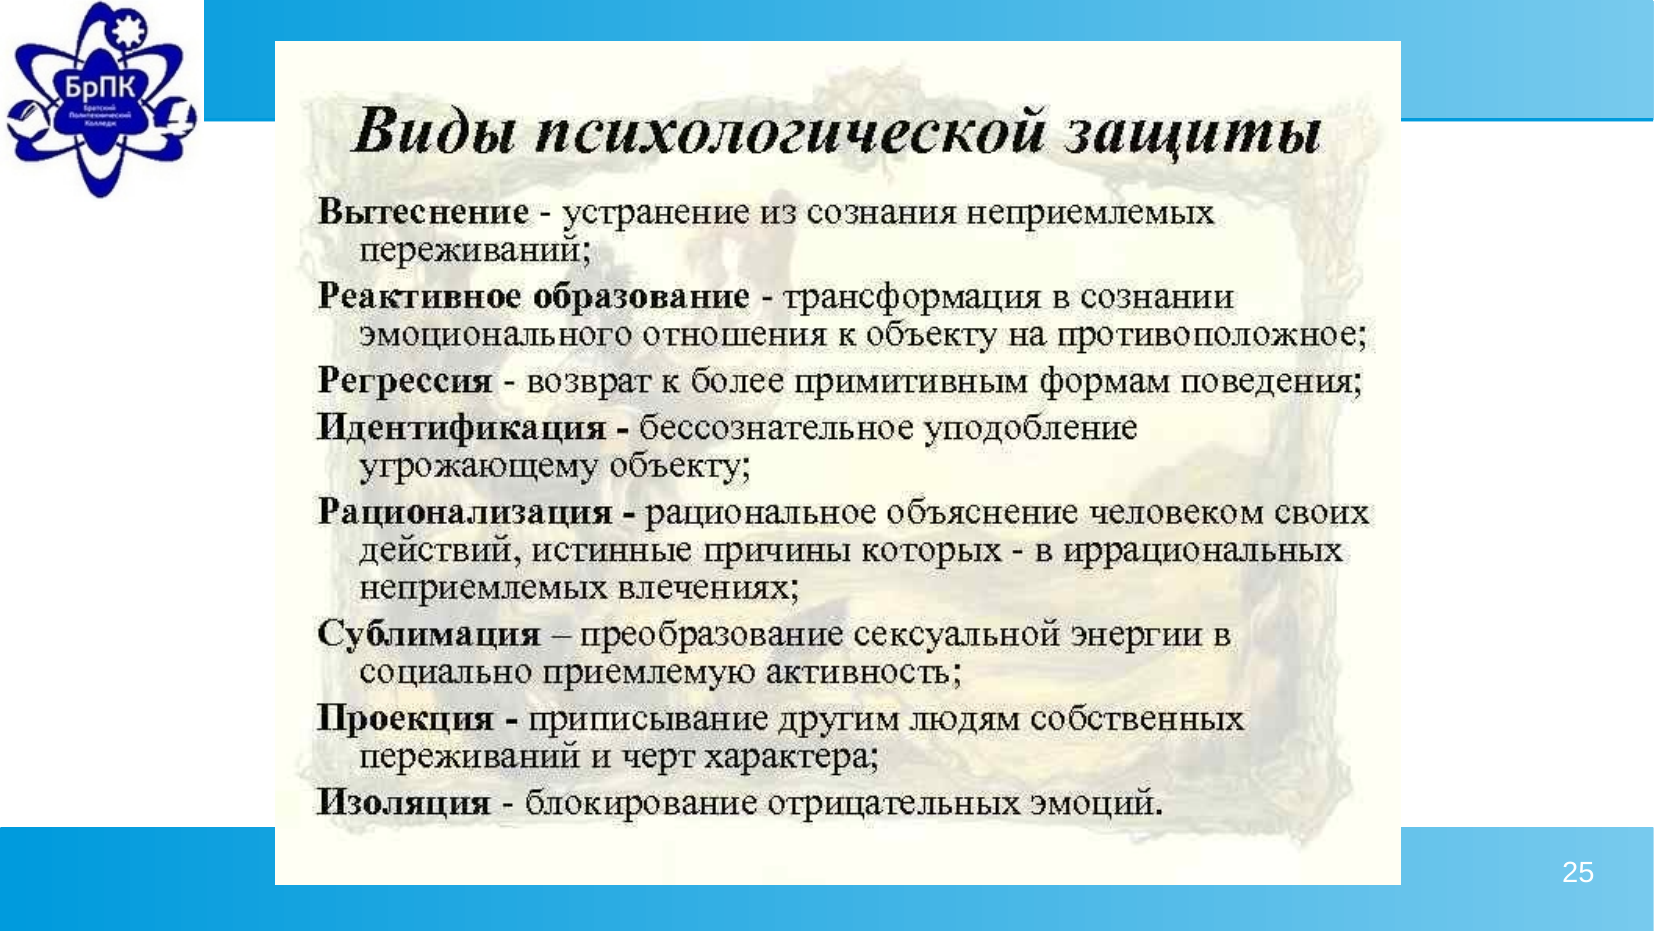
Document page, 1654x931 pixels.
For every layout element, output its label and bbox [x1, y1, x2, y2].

picture [275, 41, 1401, 885]
picture [0, 0, 204, 203]
